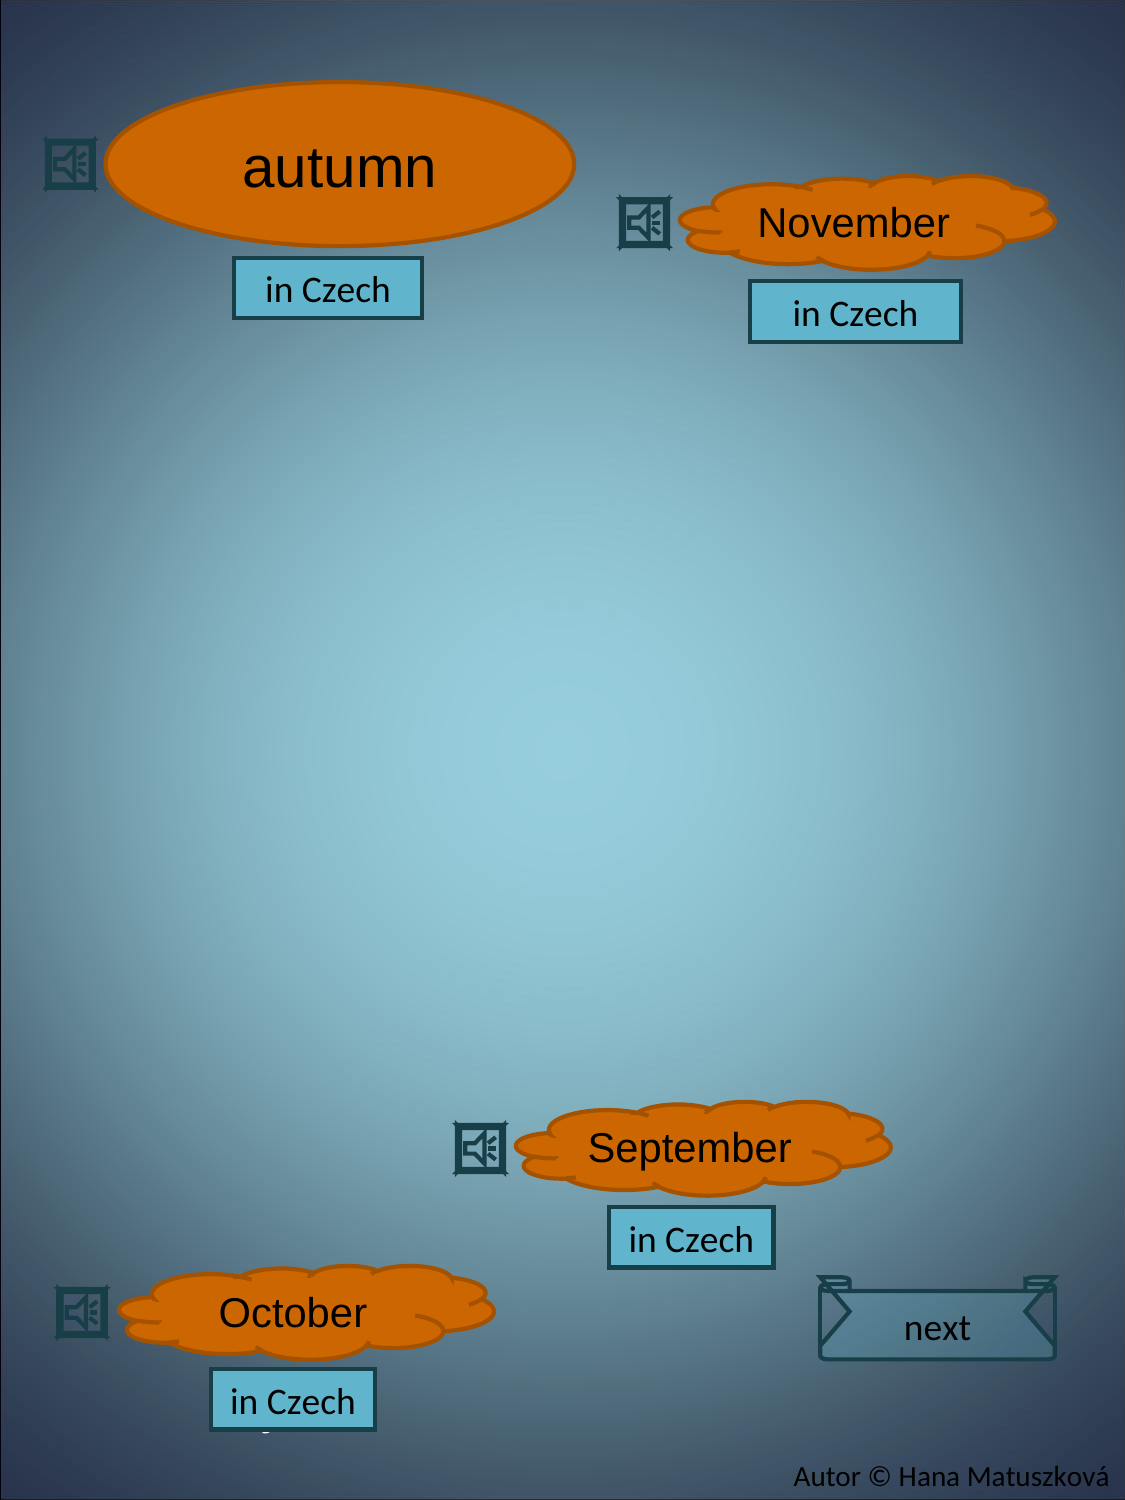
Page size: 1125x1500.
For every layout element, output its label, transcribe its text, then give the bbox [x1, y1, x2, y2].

text_box October [119, 1265, 494, 1360]
text_box next [820, 1277, 1055, 1360]
text_box podzim [229, 246, 421, 322]
text_box in Czech [234, 257, 422, 319]
text_box in Czech [210, 1368, 376, 1430]
text_box listopad [751, 275, 954, 281]
text_box říjen [223, 1430, 351, 1442]
text_box září [621, 1268, 735, 1277]
text_box September [515, 1101, 891, 1196]
text_box November [679, 176, 1055, 270]
picture [0, 0, 1125, 1500]
text_box autumn [105, 82, 575, 247]
text_box in Czech [750, 281, 962, 342]
text_box Autor © Hana Matuszková [778, 1449, 1125, 1500]
text_box listopad [751, 342, 954, 352]
text_box in Czech [609, 1206, 774, 1268]
text_box září [621, 1201, 735, 1206]
